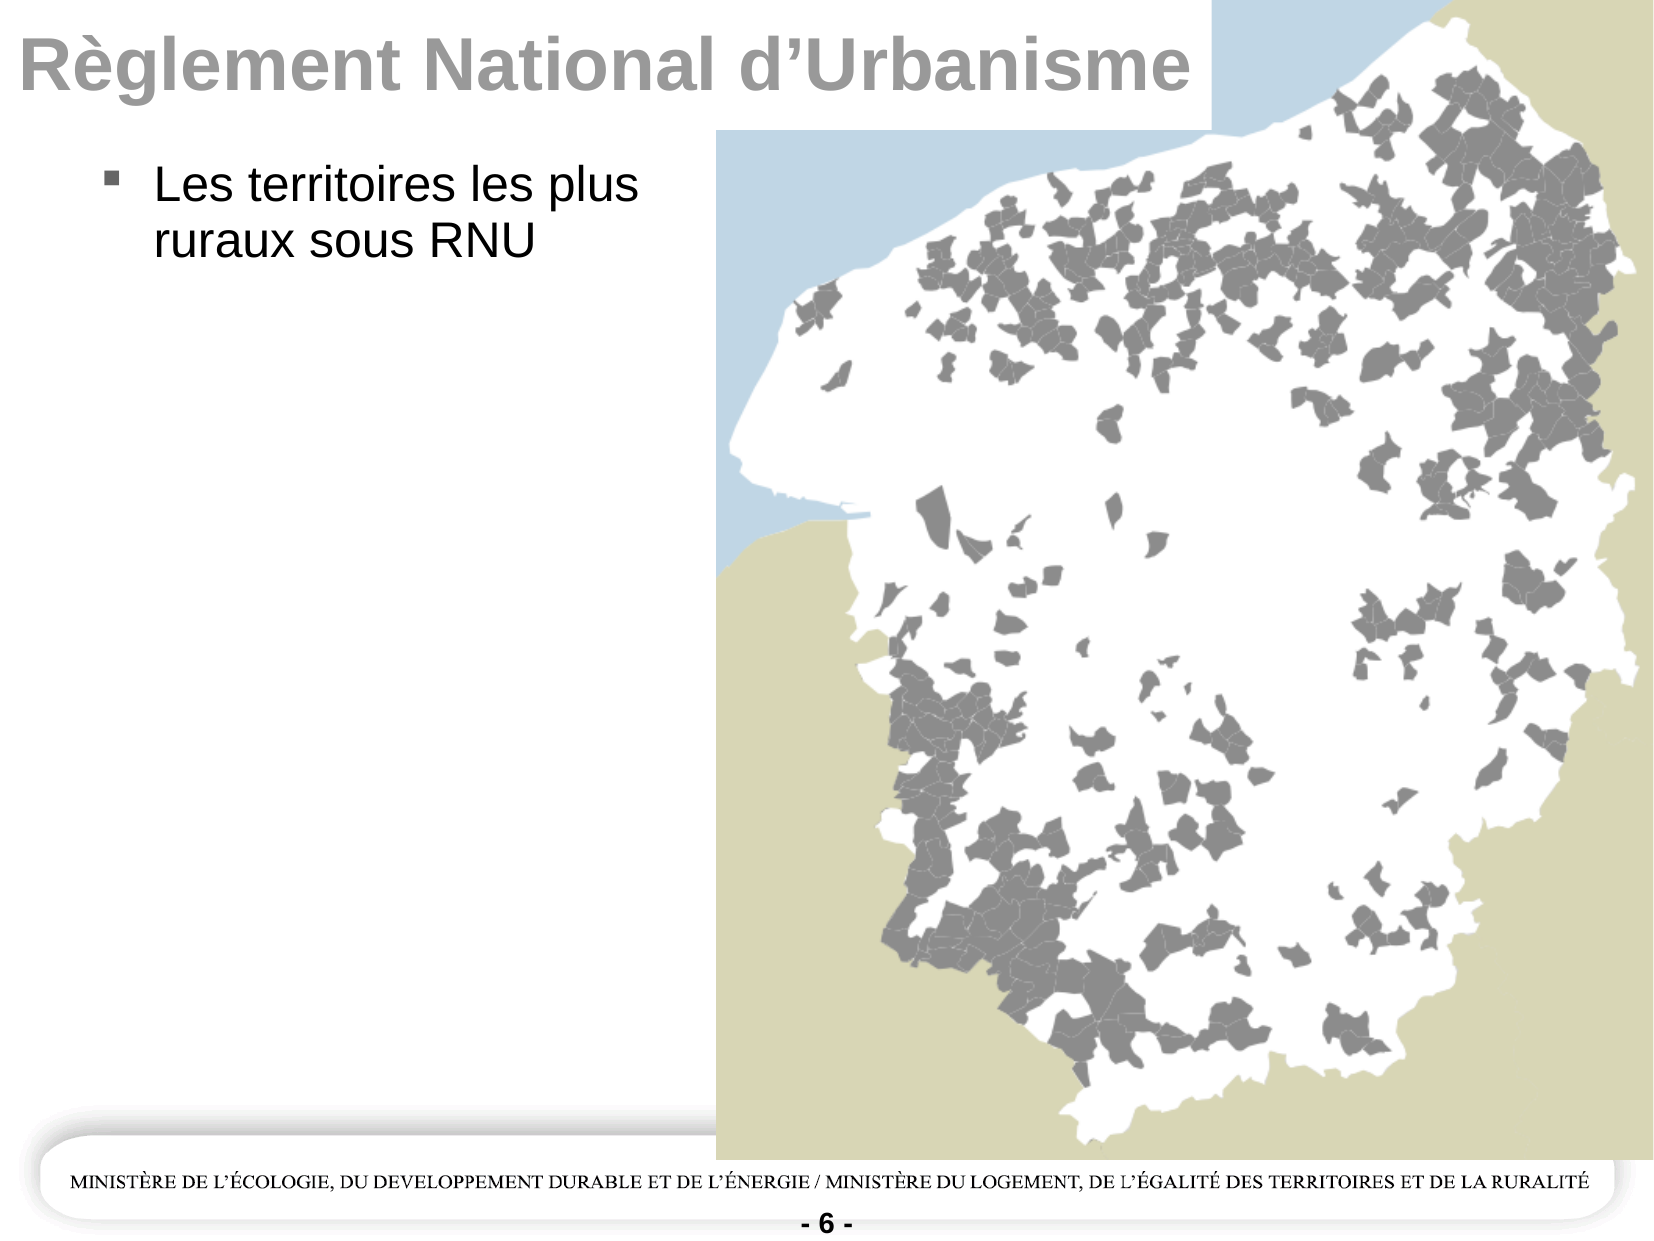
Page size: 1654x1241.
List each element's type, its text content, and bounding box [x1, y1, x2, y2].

picture [0, 0, 1654, 1241]
title Règlement National d’Urbanisme [0, 0, 1212, 130]
list Les territoires les plus ruraux sous RNU [82, 156, 666, 1116]
